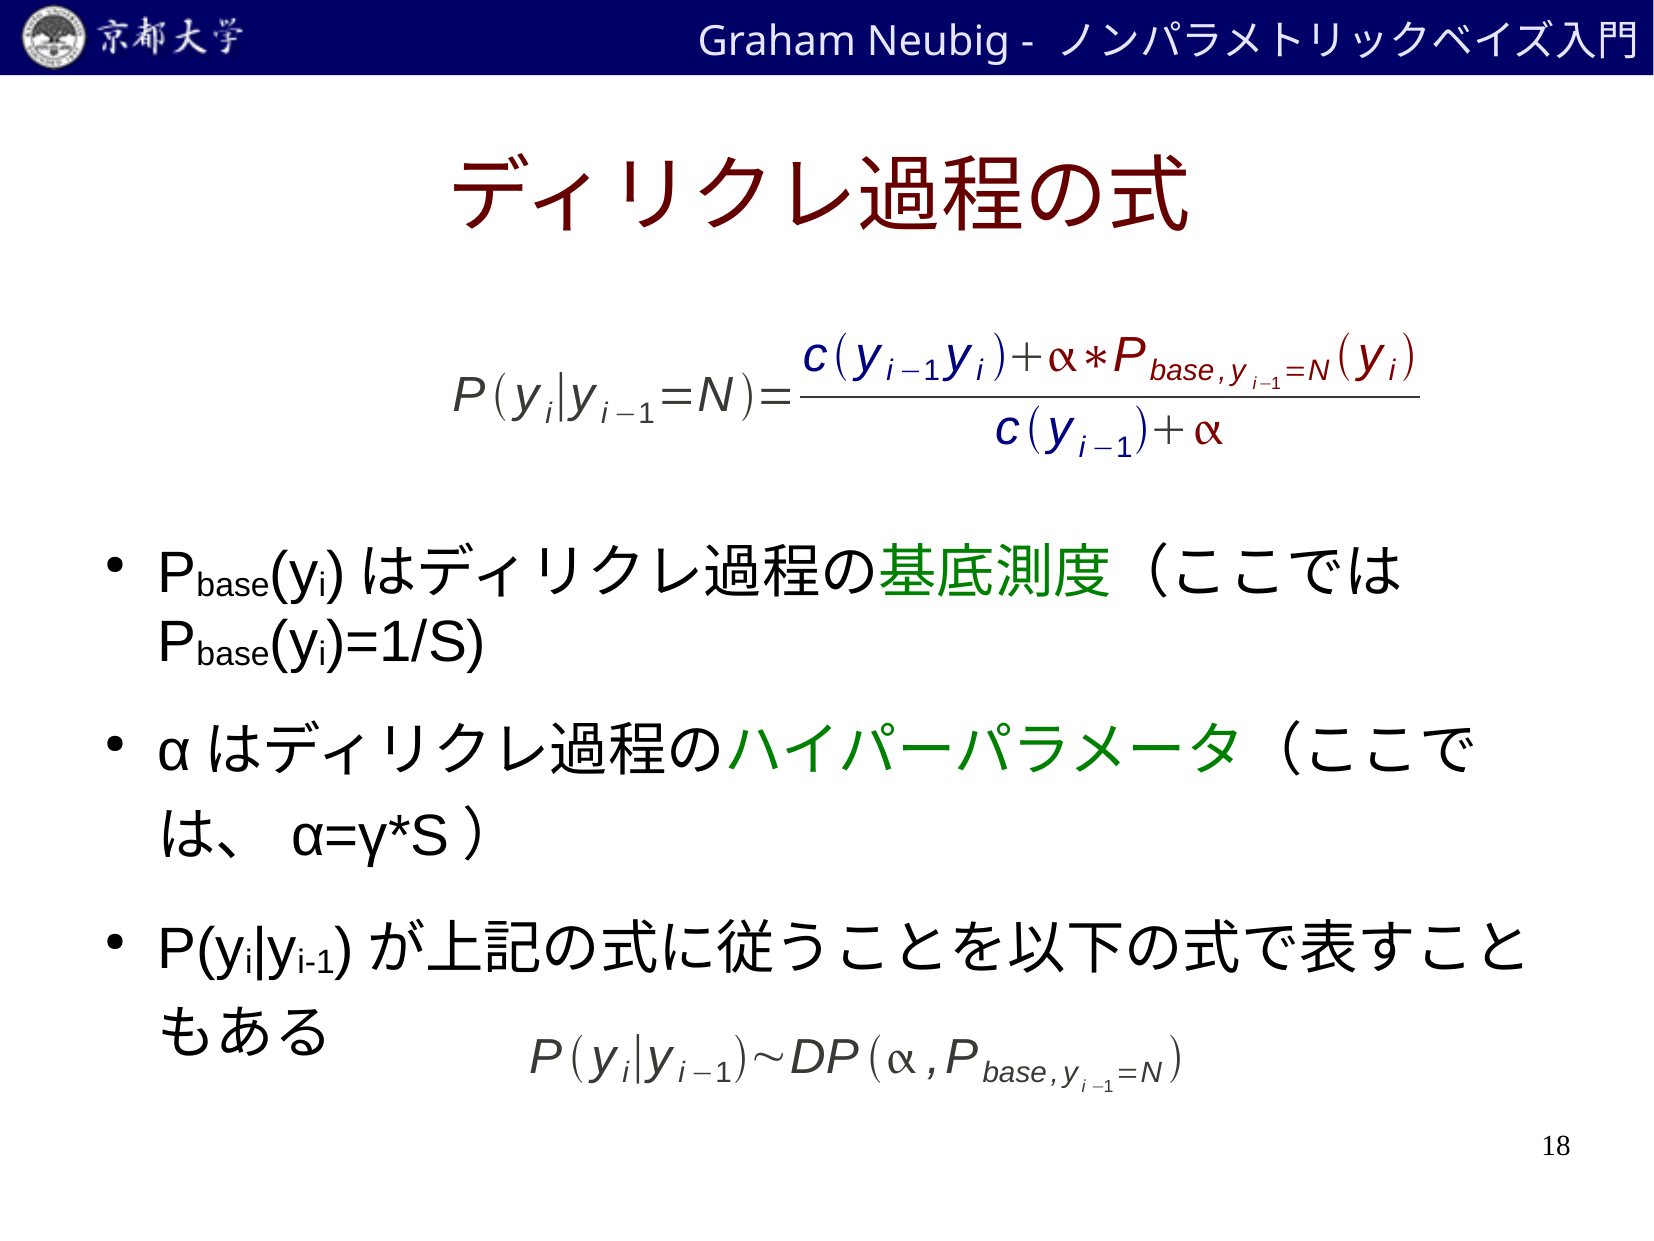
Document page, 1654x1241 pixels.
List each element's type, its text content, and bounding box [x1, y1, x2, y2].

list Pbase(yi)はディリクレ過程の基底測度（ここではPbase(yi)=1/S) αはディリクレ過程のハイパーパラメータ（ここでは、α=γ*S） P(yi|yi-1)が上記の式に従うことを以下の式で表すこともある [86, 300, 1576, 1104]
chart [516, 1027, 1195, 1096]
title ディリクレ過程の式 [75, 100, 1564, 277]
chart [439, 324, 1434, 464]
picture [0, 0, 247, 70]
